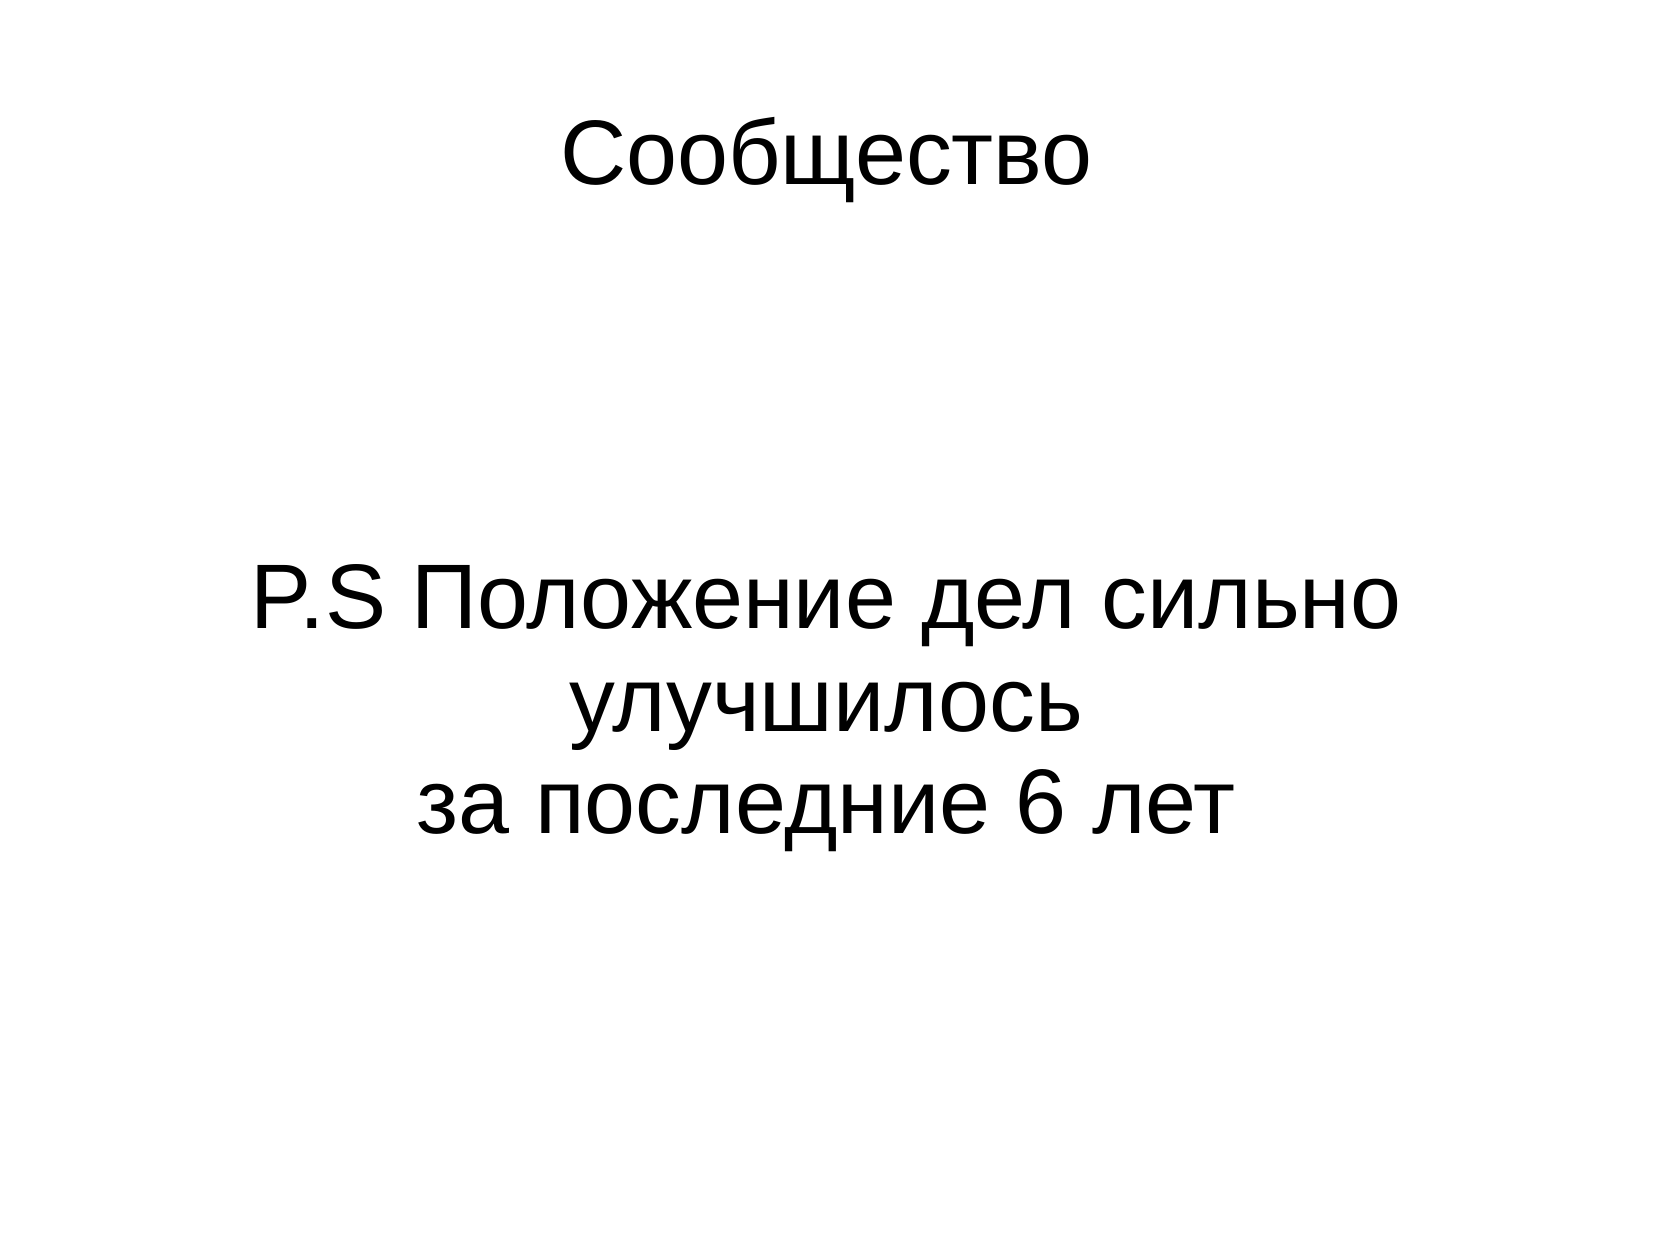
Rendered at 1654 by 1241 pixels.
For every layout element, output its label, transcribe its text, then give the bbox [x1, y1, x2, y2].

title Сообщество [82, 56, 1571, 250]
subtitle P.S Положение дел сильно улучшилось за последние 6 лет [82, 297, 1571, 1102]
